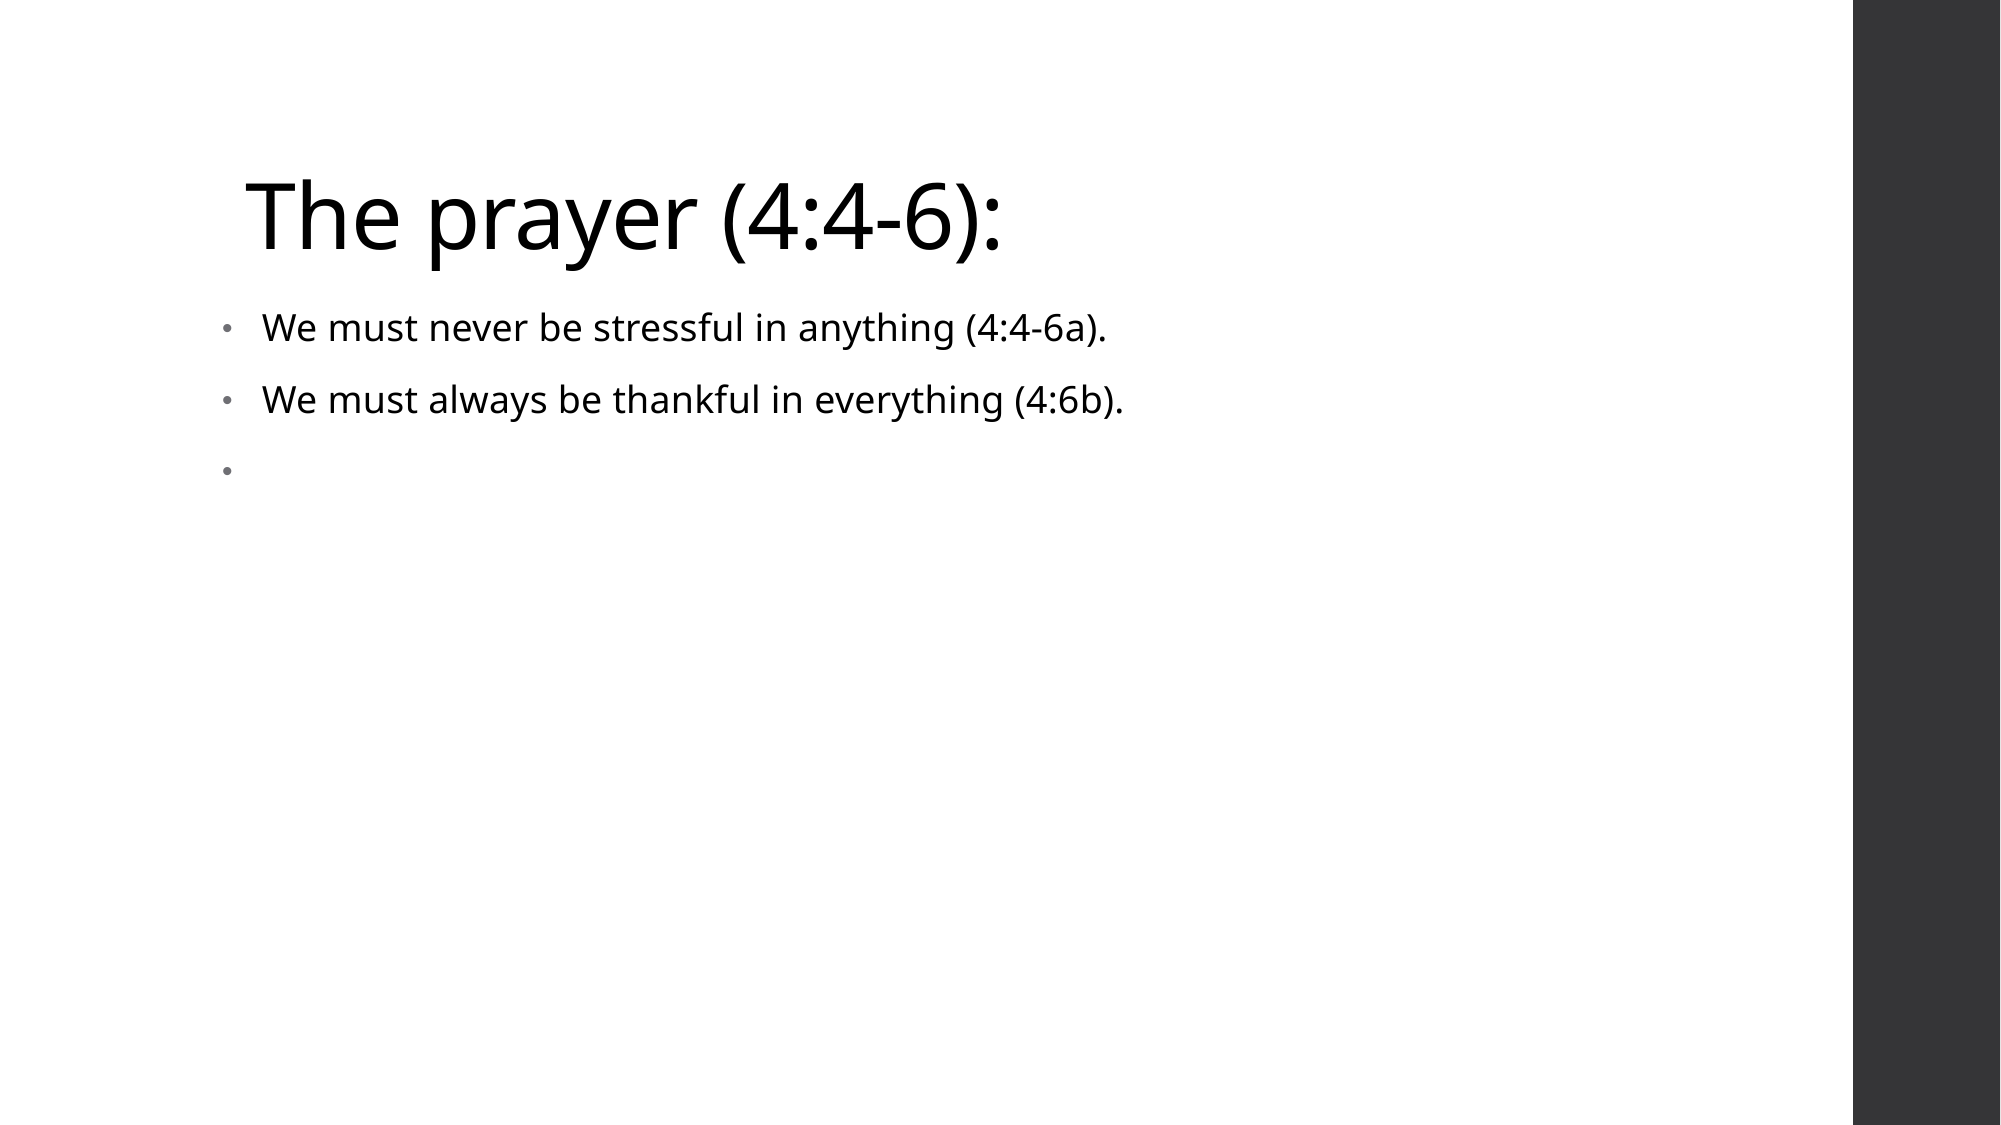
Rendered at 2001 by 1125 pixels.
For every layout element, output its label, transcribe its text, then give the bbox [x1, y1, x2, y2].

title The prayer (4:4-6): [206, 60, 1797, 278]
list We must never be stressful in anything (4:4-6a). We must always be thankful in everything (4:6b). [206, 299, 1617, 1014]
